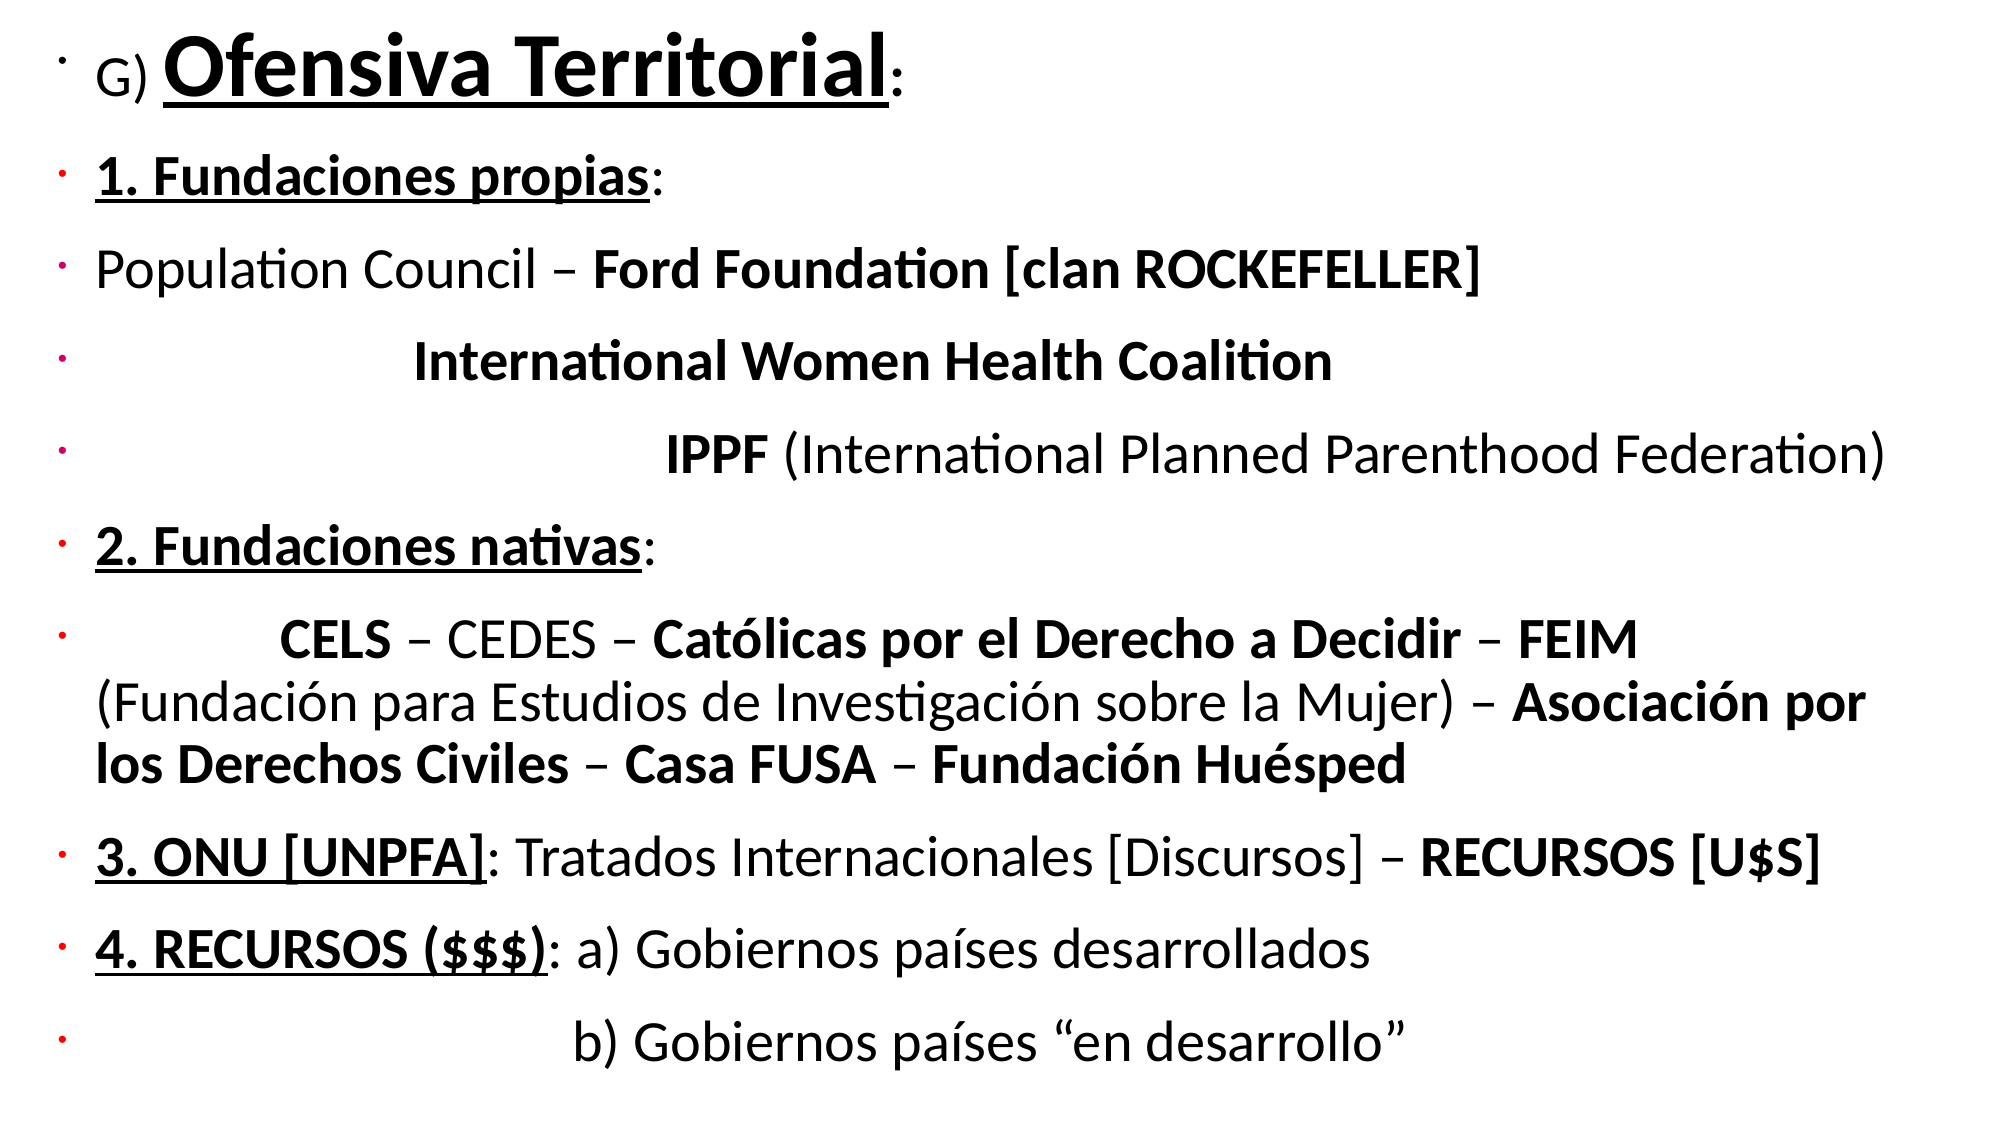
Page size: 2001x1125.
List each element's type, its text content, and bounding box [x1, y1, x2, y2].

list G) Ofensiva Territorial: 1. Fundaciones propias: Population Council – Ford Foundation [clan ROCKEFELLER] International Women Health Coalition IPPF (International Planned Parenthood Federation) 2. Fundaciones nativas: CELS – CEDES – Católicas por el Derecho a Decidir – FEIM (Fundación para Estudios de Investigación sobre la Mujer) – Asociación por los Derechos Civiles – Casa FUSA – Fundación Huésped 3. ONU [UNPFA]: Tratados Internacionales [Discursos] – RECURSOS [U$S] 4. RECURSOS ($$$): a) Gobiernos países desarrollados b) Gobiernos países “en desarrollo” [43, 9, 1928, 1075]
